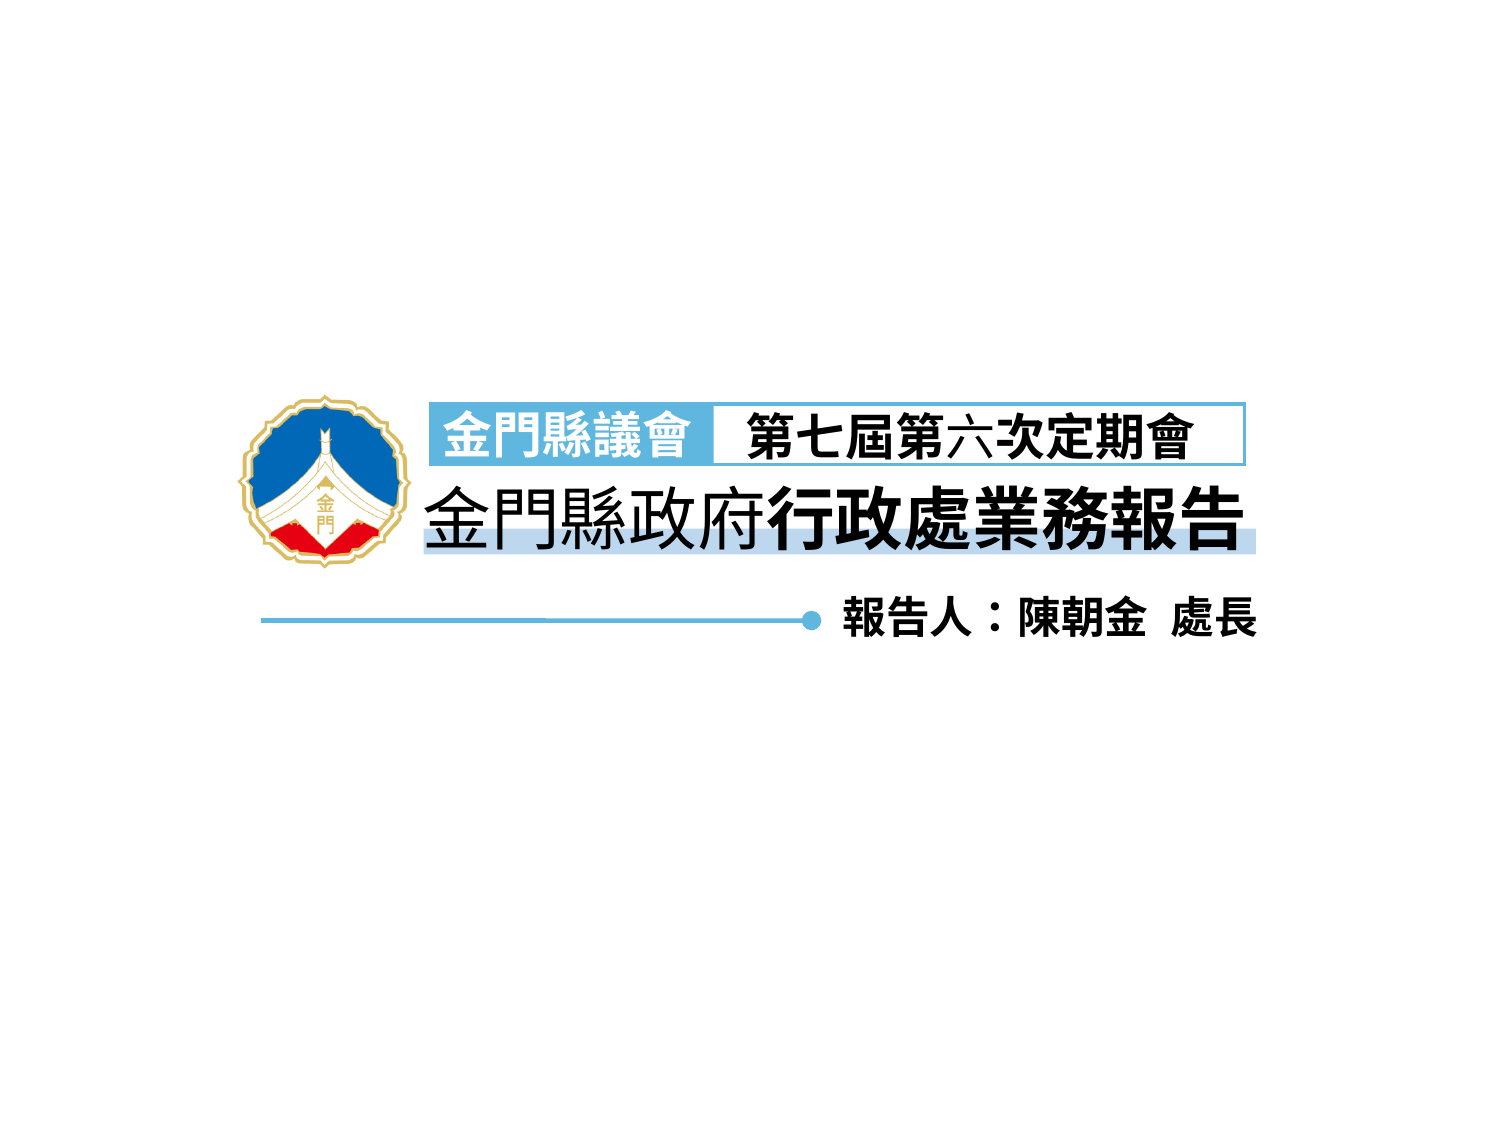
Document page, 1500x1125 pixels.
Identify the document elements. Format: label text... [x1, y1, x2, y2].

text_box 金門縣議會 [457, 396, 708, 467]
text_box [801, 610, 822, 631]
text_box [708, 406, 714, 463]
picture [166, 376, 457, 594]
text_box 金門縣政府行政處業務報告 [457, 467, 1306, 566]
text_box 報告人：陳朝金 處長 [827, 581, 1323, 650]
text_box 第七屆第六次定期會 [730, 397, 1211, 467]
